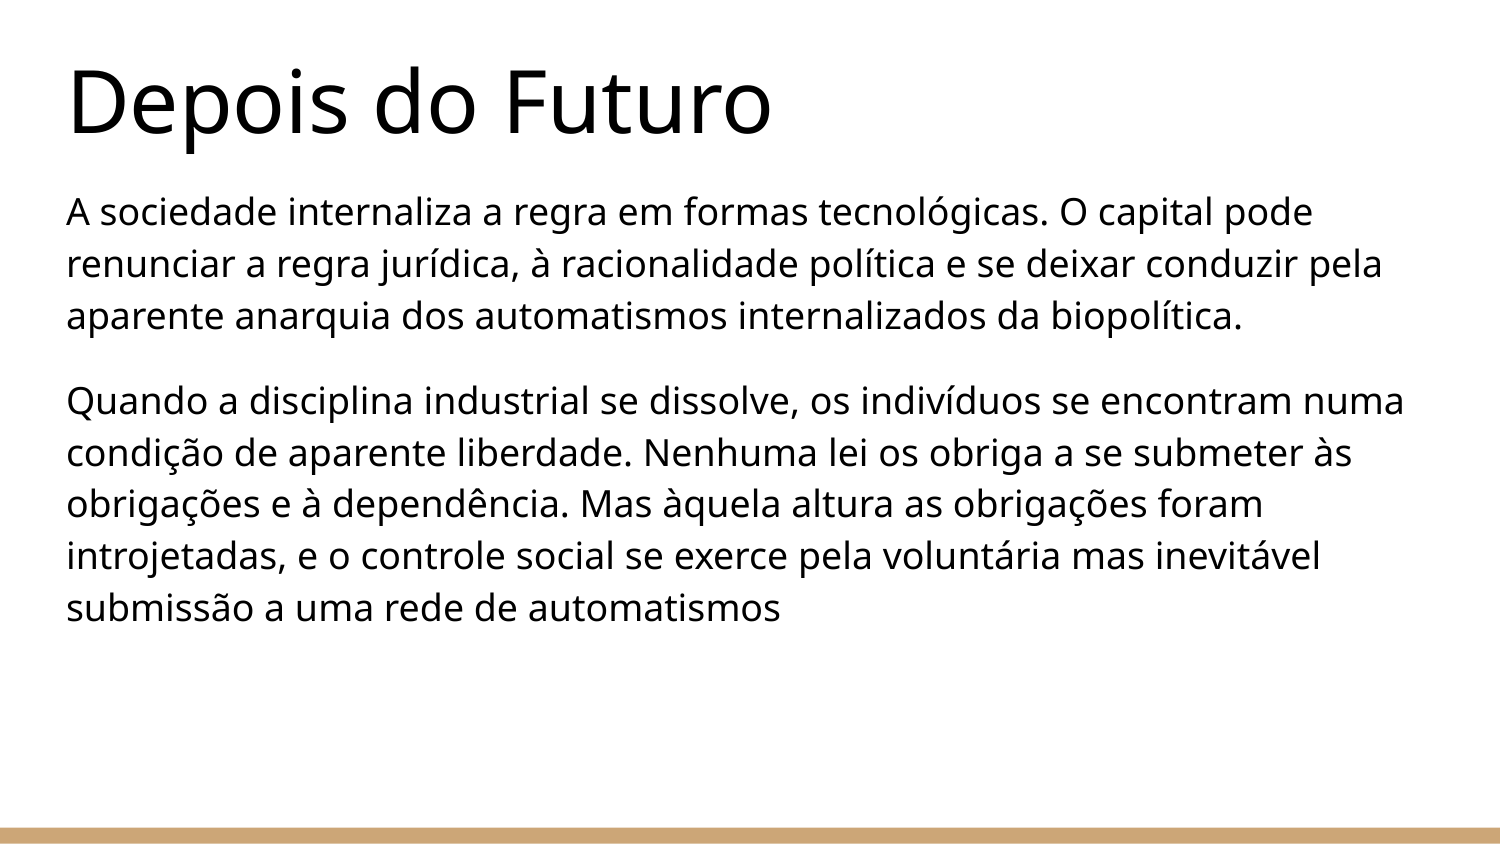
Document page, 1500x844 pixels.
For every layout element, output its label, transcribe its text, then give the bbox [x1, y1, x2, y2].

list A sociedade internaliza a regra em formas tecnológicas. O capital pode renunciar a regra jurídica, à racionalidade política e se deixar conduzir pela aparente anarquia dos automatismos internalizados da biopolítica. Quando a disciplina industrial se dissolve, os indivíduos se encontram numa condição de aparente liberdade. Nenhuma lei os obriga a se submeter às obrigações e à dependência. Mas àquela altura as obrigações foram introjetadas, e o controle social se exerce pela voluntária mas inevitável submissão a uma rede de automatismos [51, 166, 1449, 717]
title Depois do Futuro [51, 30, 1449, 166]
